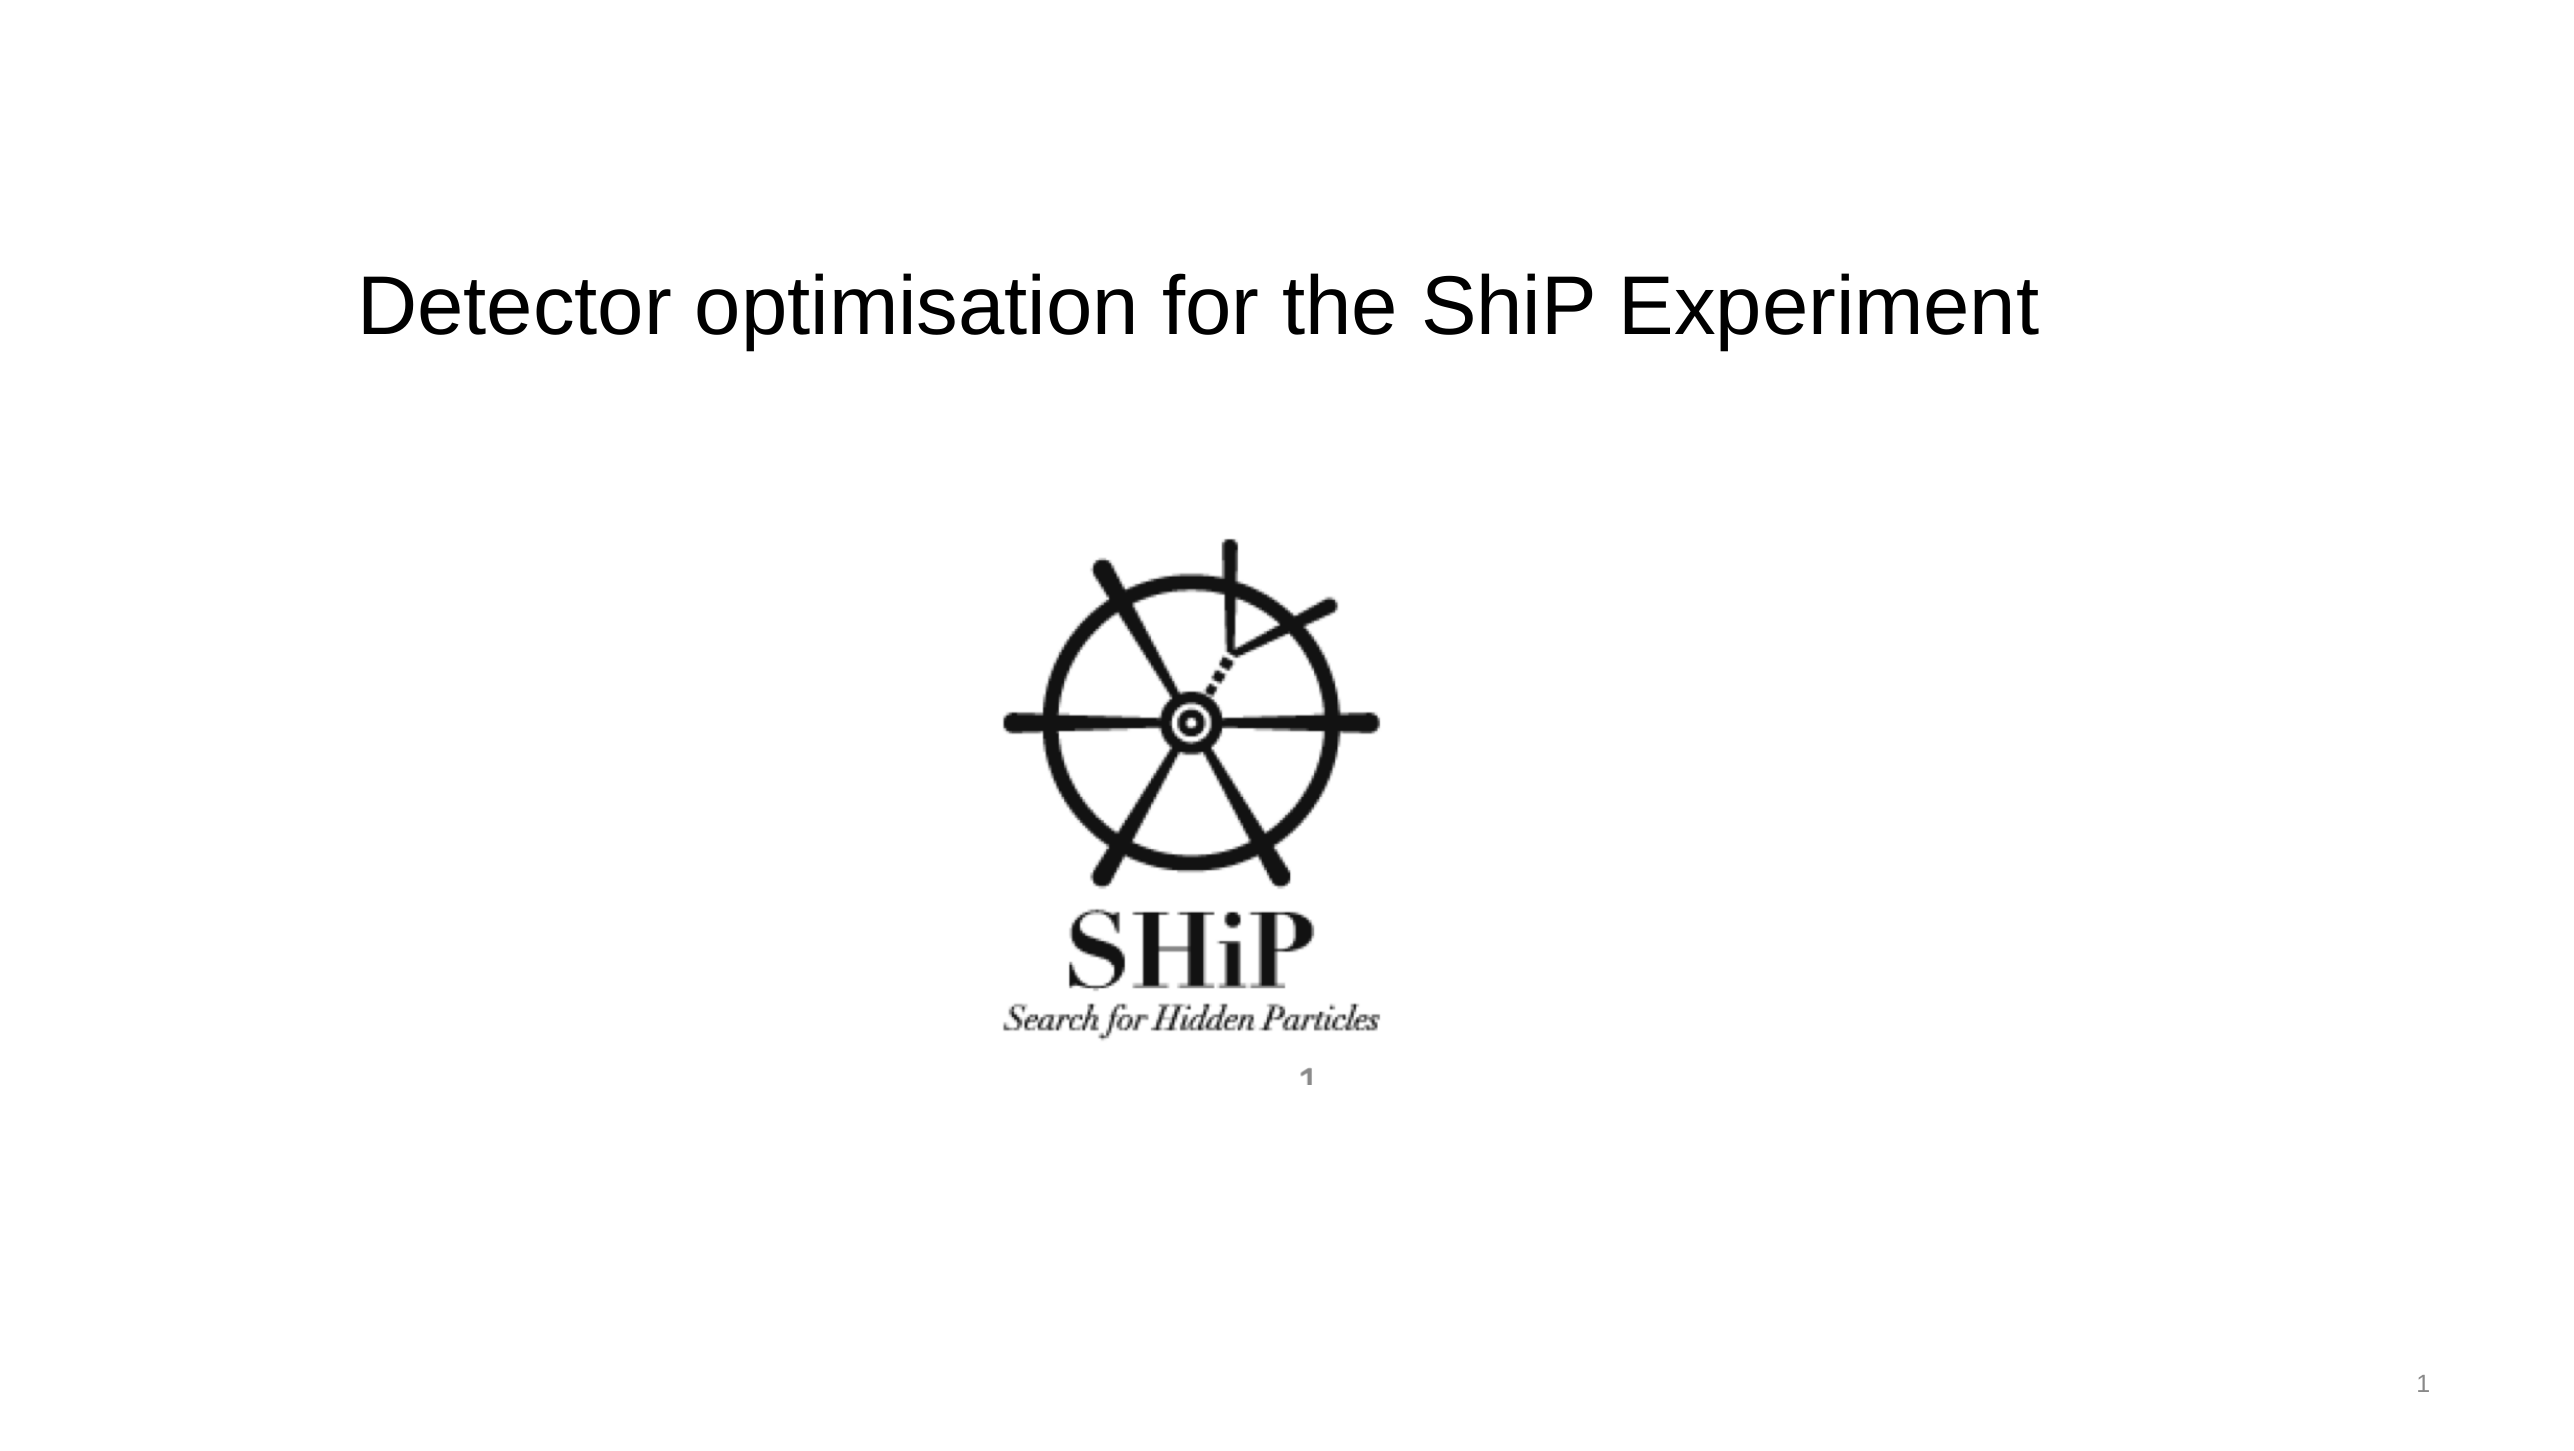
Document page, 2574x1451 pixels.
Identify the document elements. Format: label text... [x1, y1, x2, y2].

picture [968, 509, 1426, 1085]
text_box Detector optimisation for the ShiP Experiment [342, 252, 2056, 361]
text_box <number> [1844, 1344, 2446, 1422]
